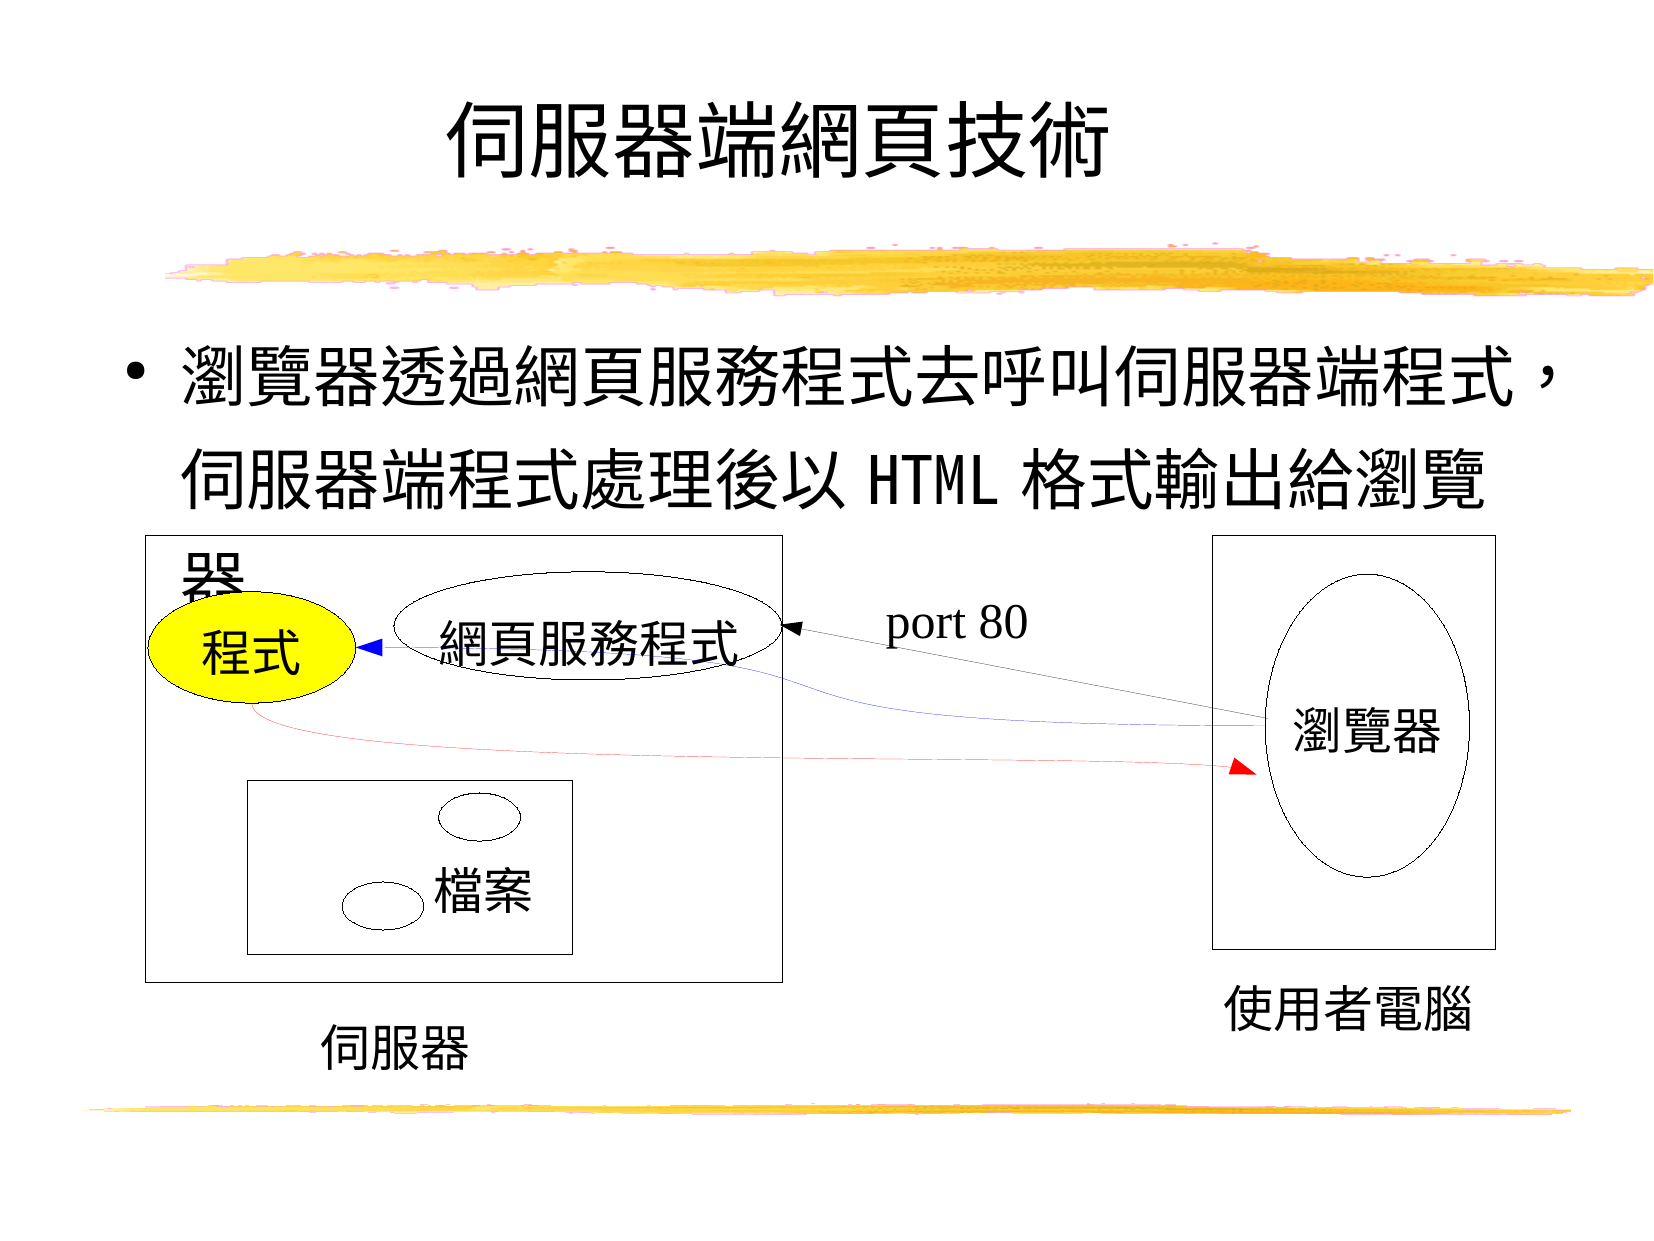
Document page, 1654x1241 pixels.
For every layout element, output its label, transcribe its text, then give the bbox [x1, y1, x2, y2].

text_box 網頁服務程式 [438, 648, 587, 653]
picture [165, 237, 1654, 308]
list 瀏覽器透過網頁服務程式去呼叫伺服器端程式，伺服器端程式處理後以HTML格式輸出給瀏覽器 [124, 318, 1530, 536]
picture [82, 1102, 1571, 1117]
title 伺服器端網頁技術 [76, 28, 1482, 235]
text_box 伺服器 [320, 1003, 471, 1057]
text_box 檔案 [433, 847, 534, 901]
text_box 程式 [147, 591, 356, 704]
text_box port 80 [885, 590, 1029, 646]
text_box 使用者電腦 [1223, 965, 1474, 1018]
text_box 瀏覽器 [1265, 574, 1470, 878]
text_box 網頁服務程式 [438, 600, 740, 653]
